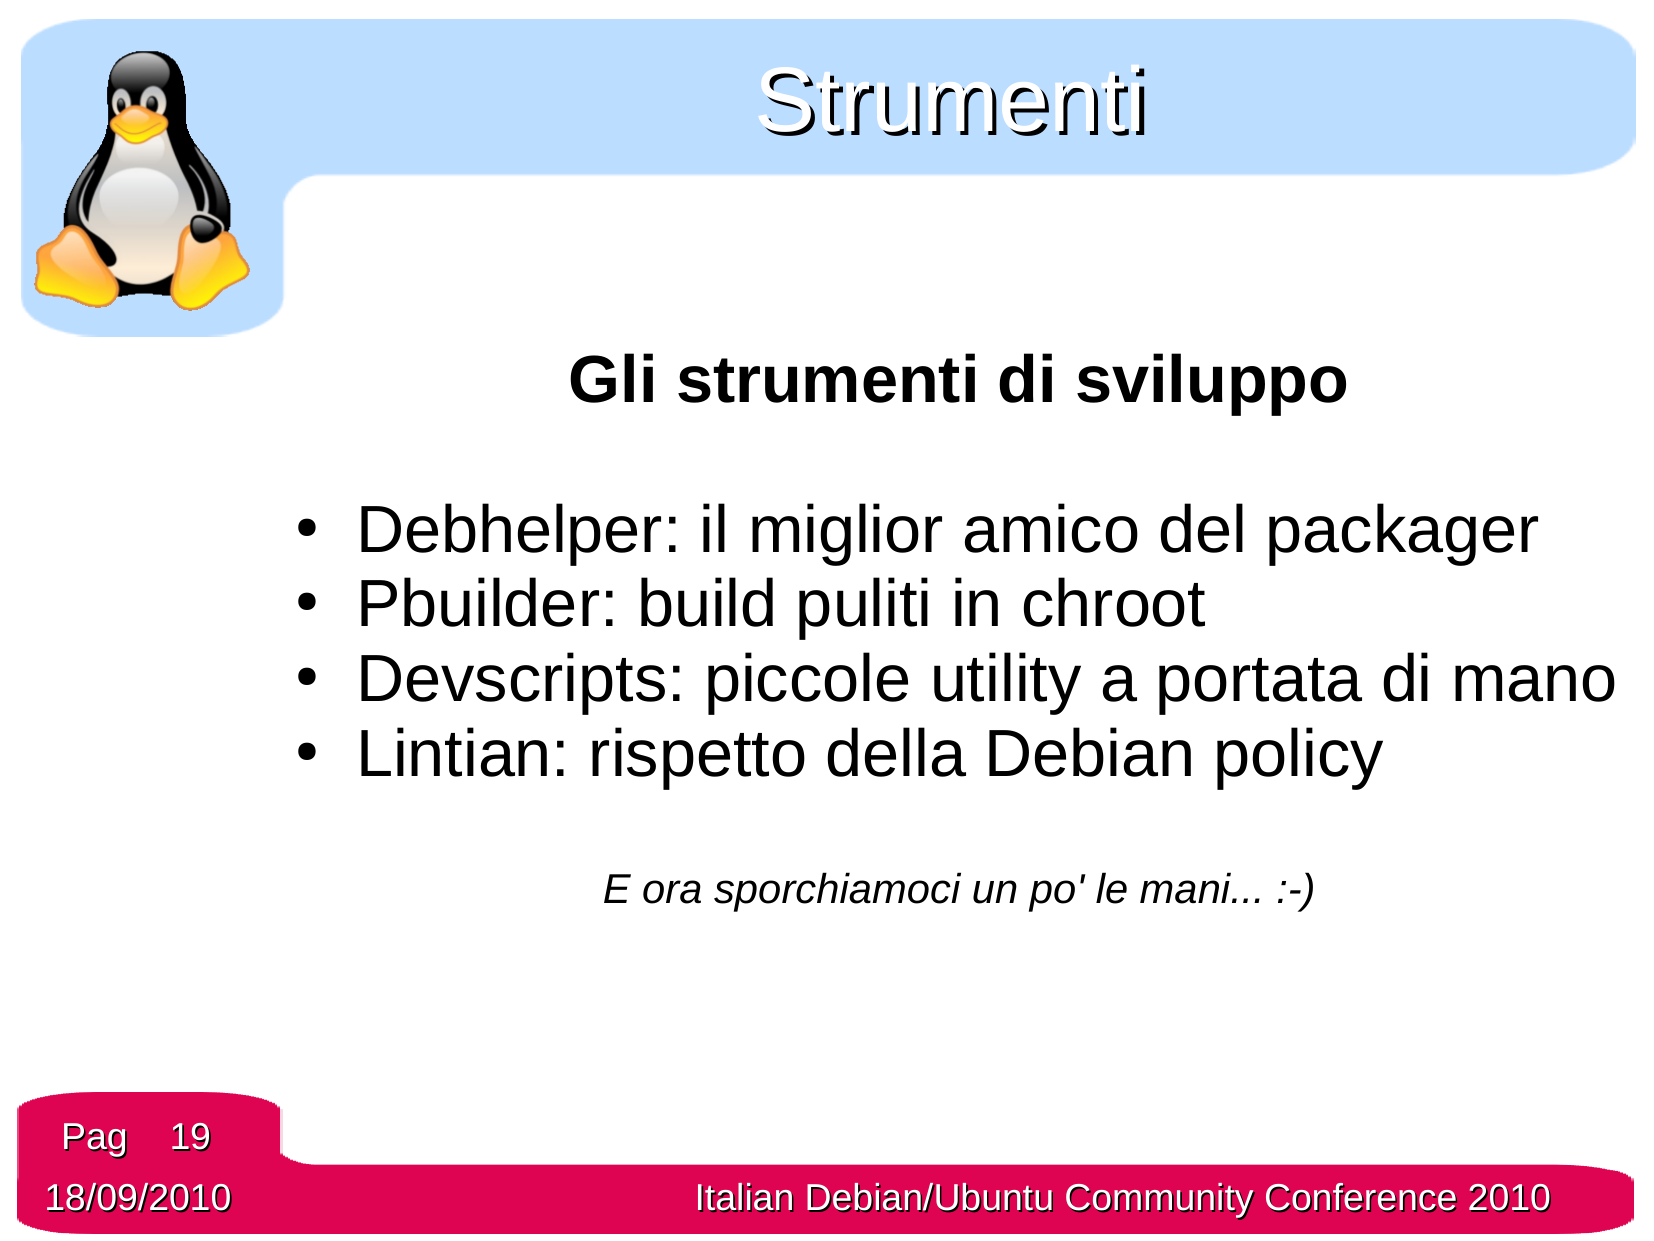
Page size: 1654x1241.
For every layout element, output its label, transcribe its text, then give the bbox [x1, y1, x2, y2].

subtitle Gli strumenti di sviluppo Debhelper: il miglior amico del packager Pbuilder: build puliti in chroot Devscripts: piccole utility a portata di mano Lintian: rispetto della Debian policy E ora sporchiamoci un po' le mani... :-) [295, 206, 1625, 1123]
text_box Italian Debian/Ubuntu Community Conference 2010 [679, 1169, 1566, 1241]
picture [21, 19, 1636, 337]
picture [17, 1092, 1634, 1234]
title Strumenti [265, 3, 1636, 196]
text_box Pag <number> [46, 1108, 266, 1182]
text_box 18/09/2010 [29, 1169, 296, 1241]
